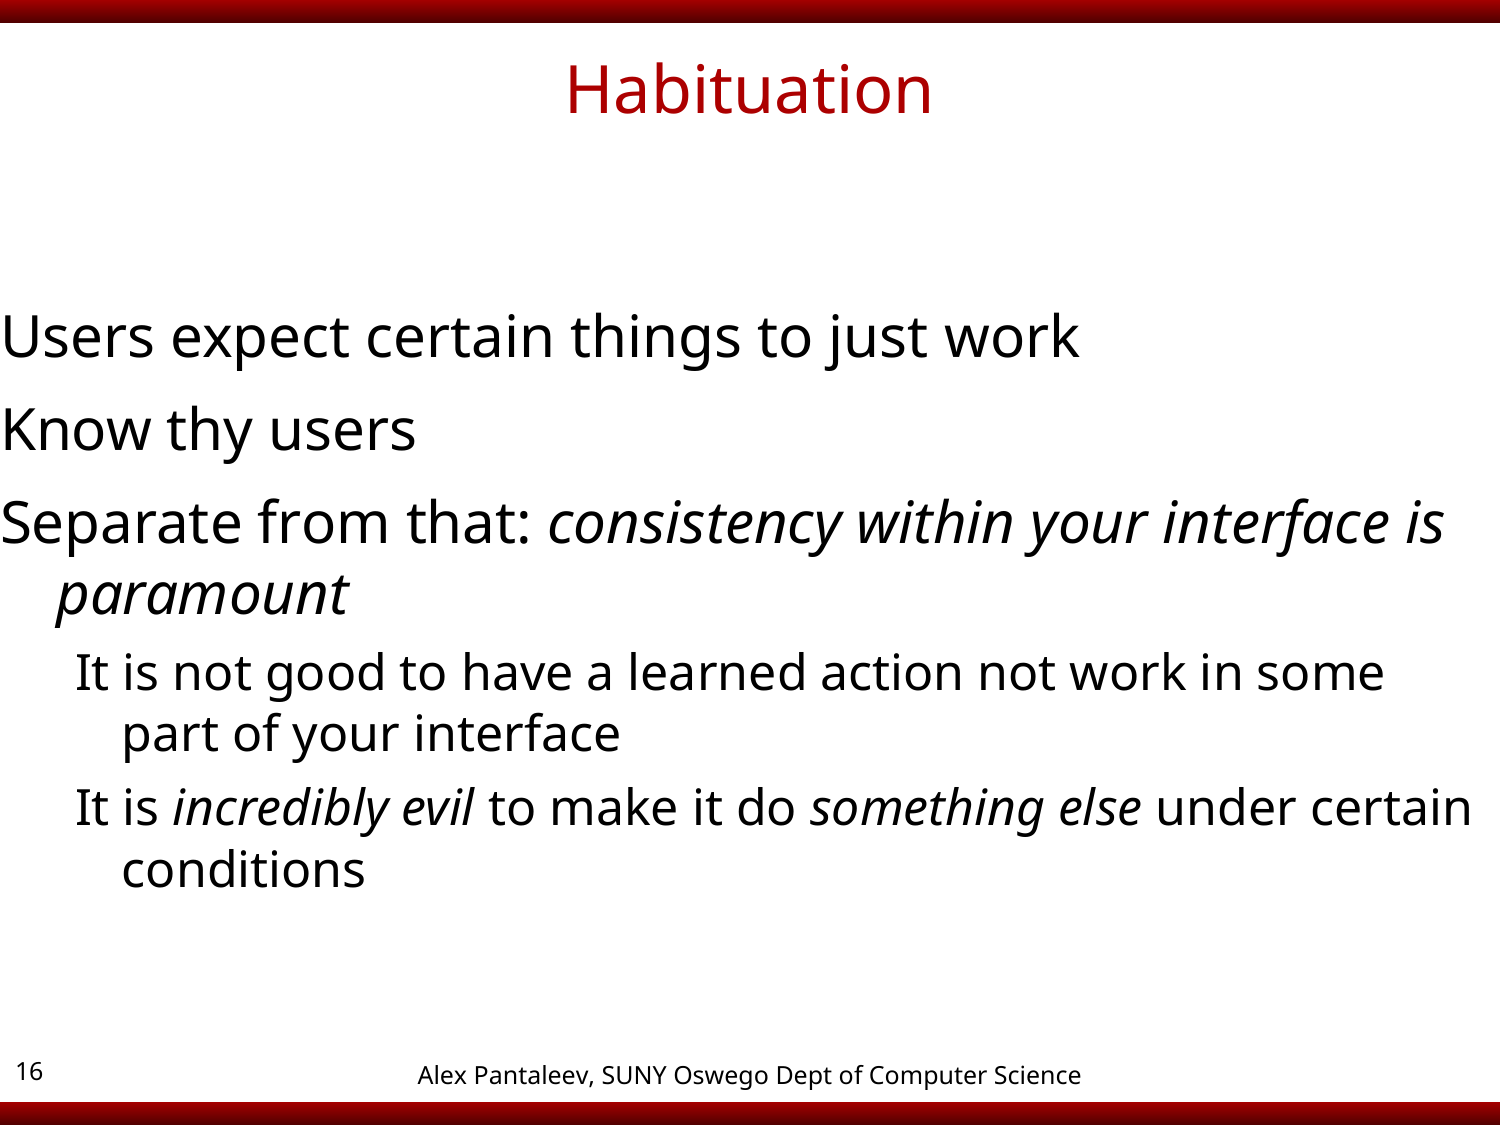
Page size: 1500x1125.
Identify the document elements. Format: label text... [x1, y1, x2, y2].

list Users expect certain things to just work Know thy users Separate from that: consistency within your interface is paramount It is not good to have a learned action not work in some part of your interface It is incredibly evil to make it do something else under certain conditions [0, 299, 1476, 1063]
title Habituation [0, 24, 1500, 150]
